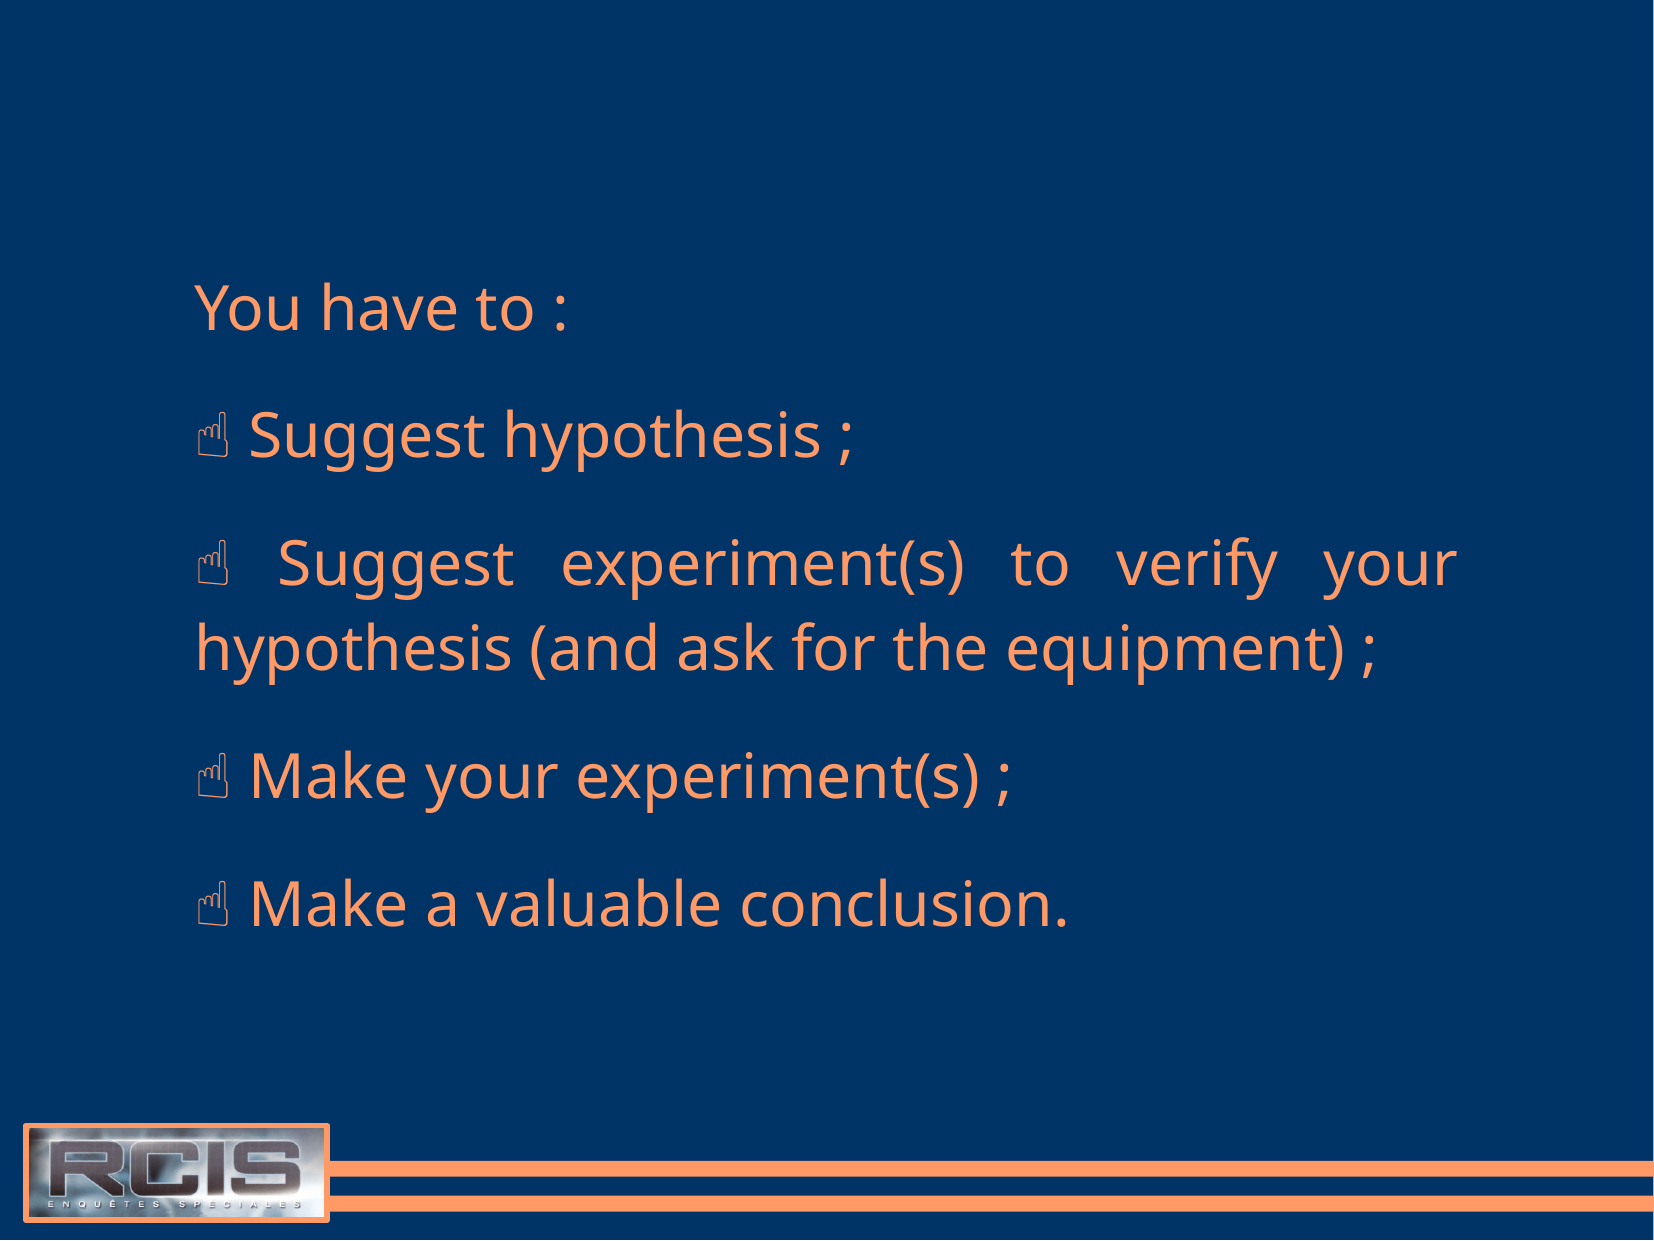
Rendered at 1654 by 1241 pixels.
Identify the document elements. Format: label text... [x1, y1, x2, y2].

picture [28, 1128, 325, 1218]
text_box You have to :  Suggest hypothesis ;  Suggest experiment(s) to verify your hypothesis (and ask for the equipment) ;  Make your experiment(s) ;  Make a valuable conclusion. [179, 256, 1475, 1064]
